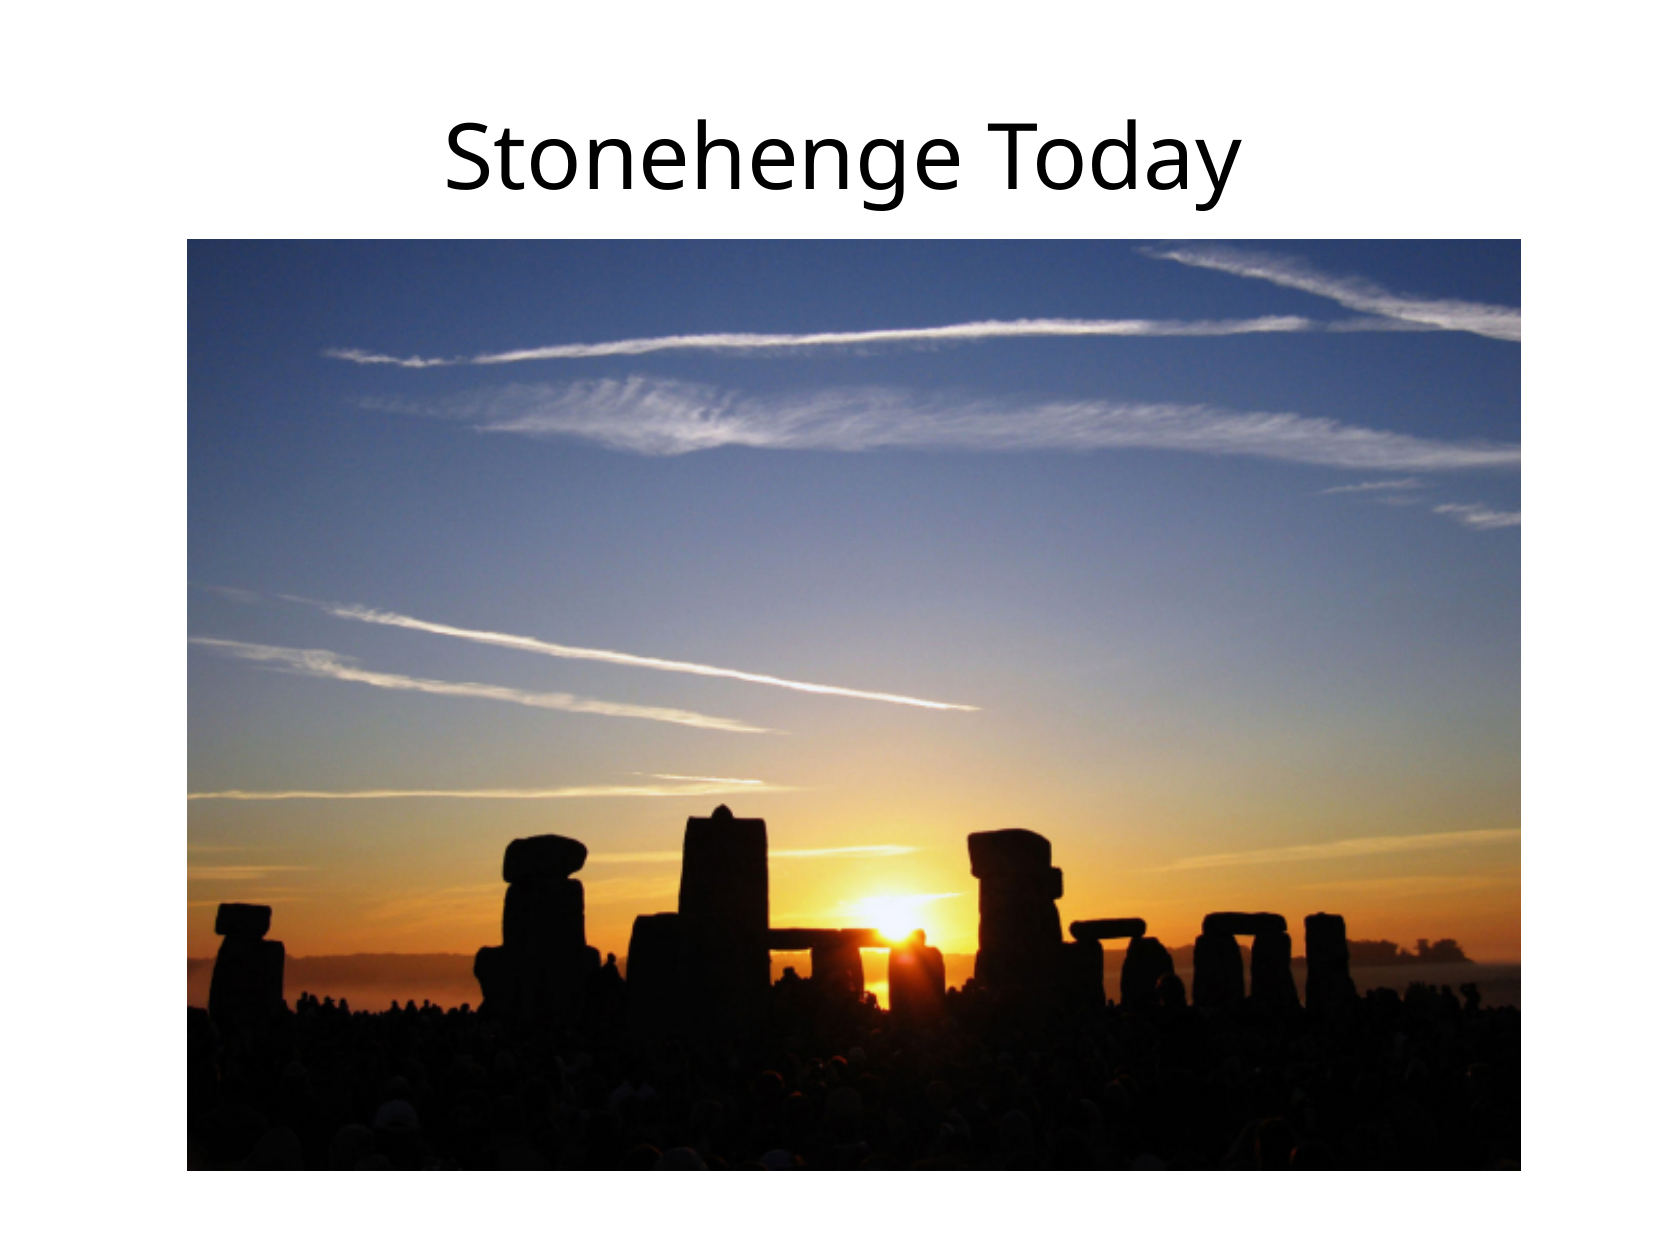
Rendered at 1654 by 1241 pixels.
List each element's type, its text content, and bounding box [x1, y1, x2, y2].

title Stonehenge Today [82, 49, 1571, 257]
picture [187, 239, 1521, 1172]
